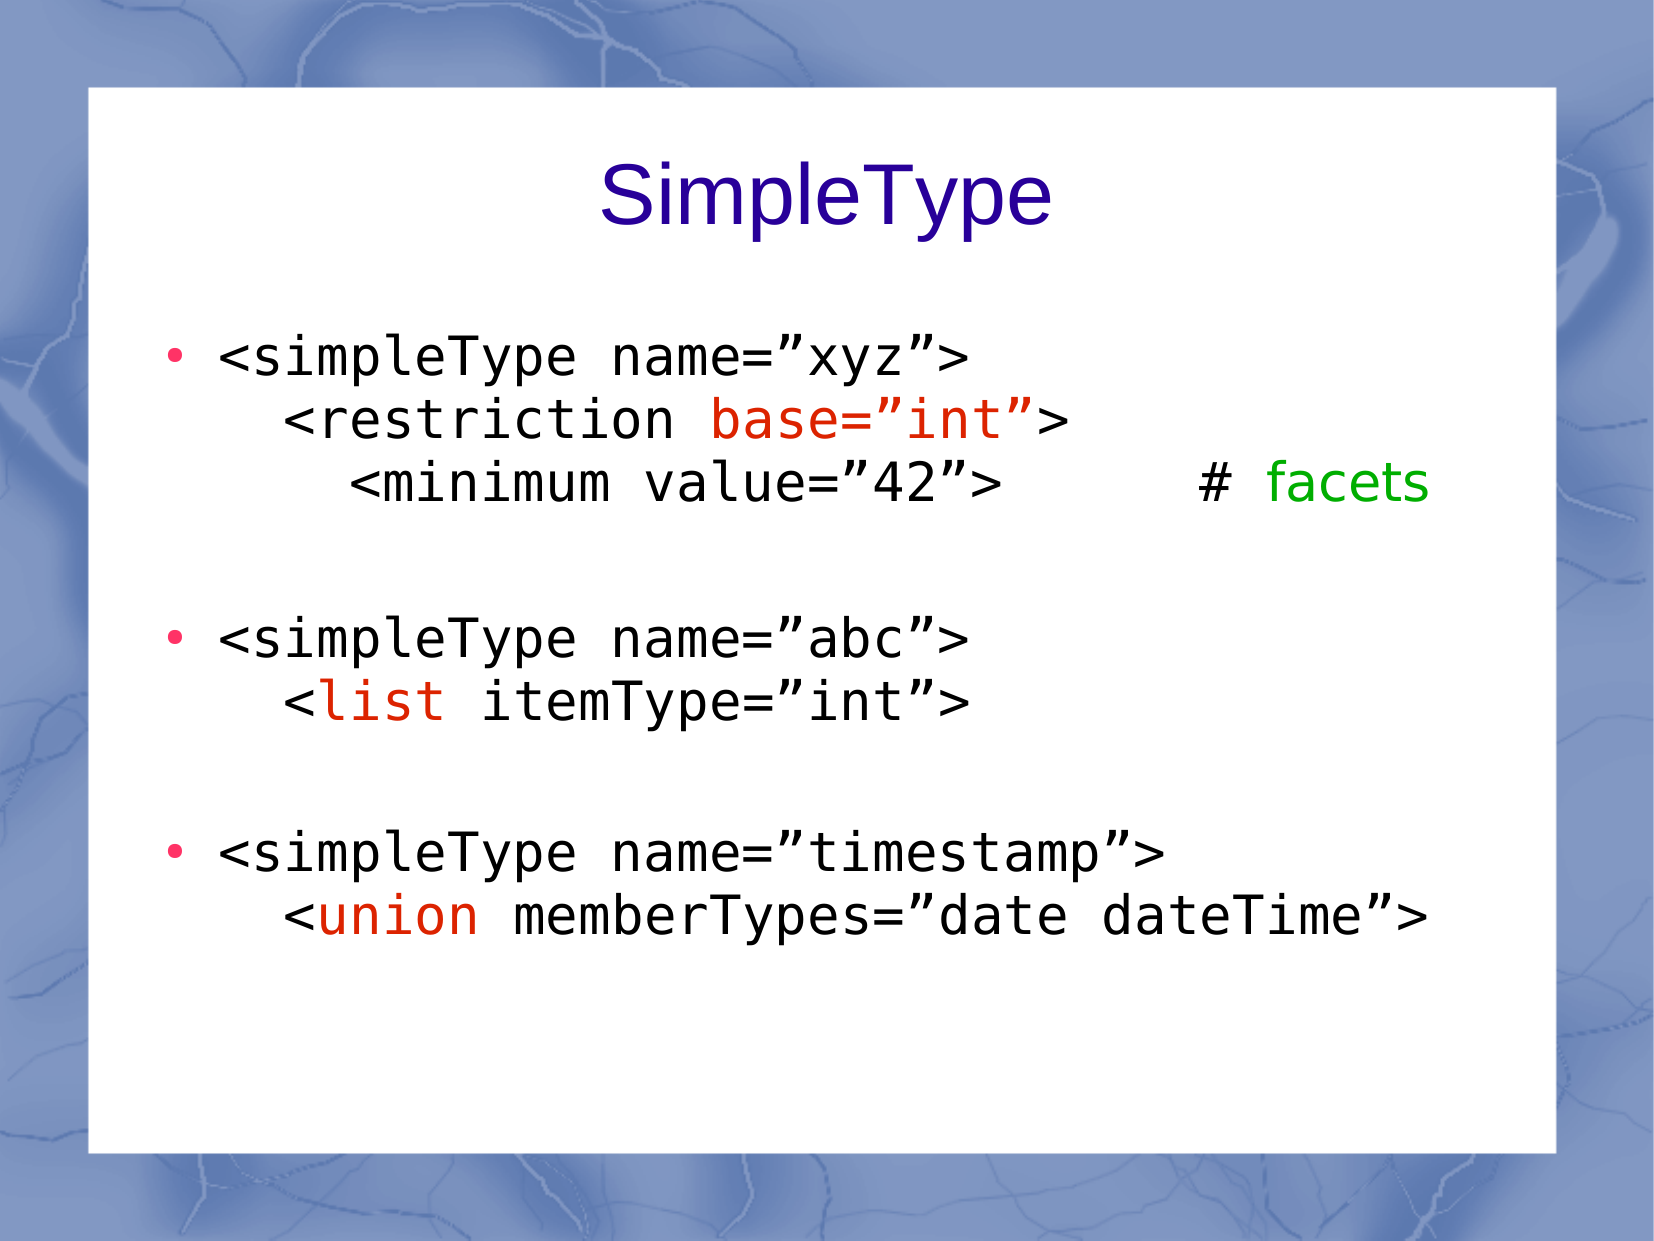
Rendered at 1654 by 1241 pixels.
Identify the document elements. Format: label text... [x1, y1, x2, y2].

picture [0, 0, 1654, 1241]
list <simpleType name=”xyz”> <restriction base=”int”> <minimum value=”42”> # facets <simpleType name=”abc”> <list itemType=”int”> <simpleType name=”timestamp”> <union memberTypes=”date dateTime”> [147, 325, 1506, 1232]
title SimpleType [118, 90, 1536, 298]
